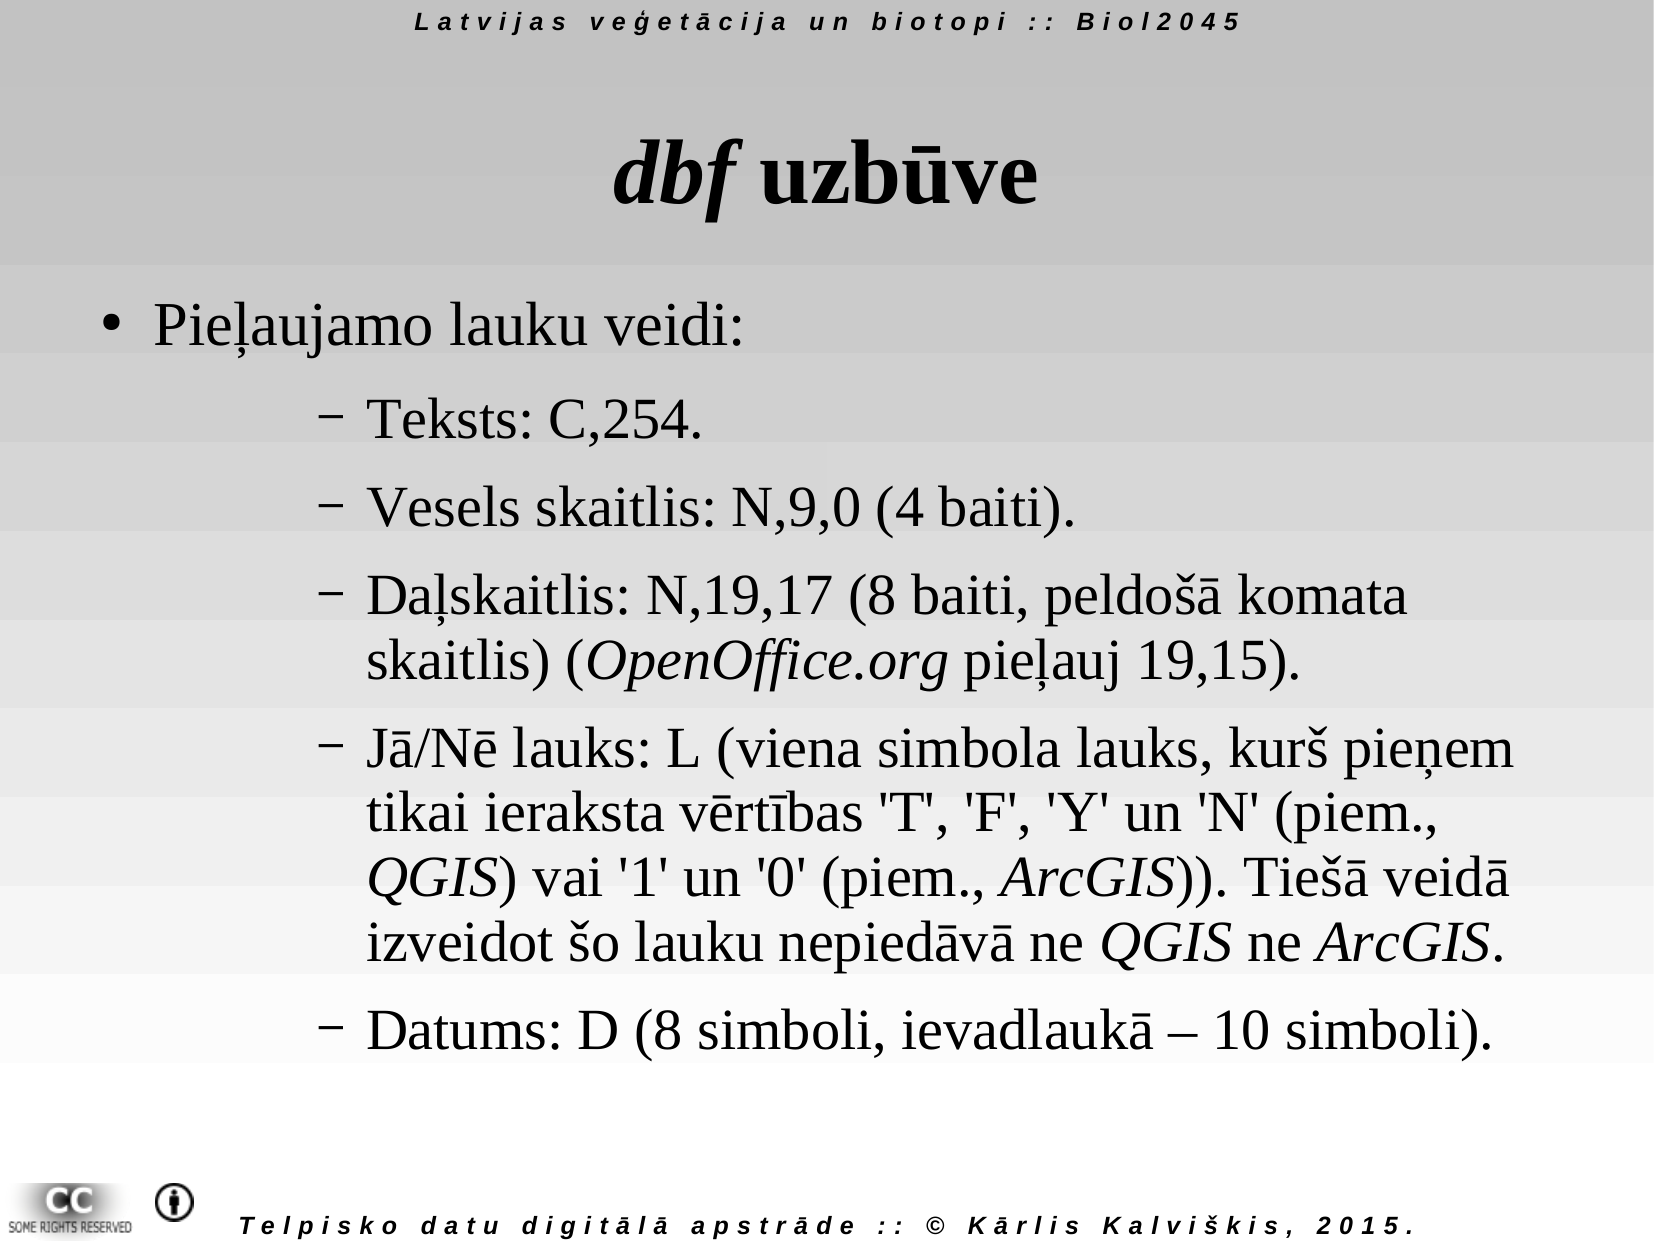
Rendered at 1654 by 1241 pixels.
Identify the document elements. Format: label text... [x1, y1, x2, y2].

picture [0, 0, 1654, 1241]
title dbf uzbūve [29, 56, 1625, 289]
list Pieļaujamo lauku veidi: Teksts: C,254. Vesels skaitlis: N,9,0 (4 baiti). Daļskaitlis: N,19,17 (8 baiti, peldošā komata skaitlis) (OpenOffice.org pieļauj 19,15). Jā/Nē lauks: L (viena simbola lauks, kurš pieņem tikai ieraksta vērtības 'T', 'F', 'Y' un 'N' (piem., QGIS) vai '1' un '0' (piem., ArcGIS)). Tiešā veidā izveidot šo lauku nepiedāvā ne QGIS ne ArcGIS. Datums: D (8 simboli, ievadlaukā – 10 simboli). [82, 289, 1571, 1098]
